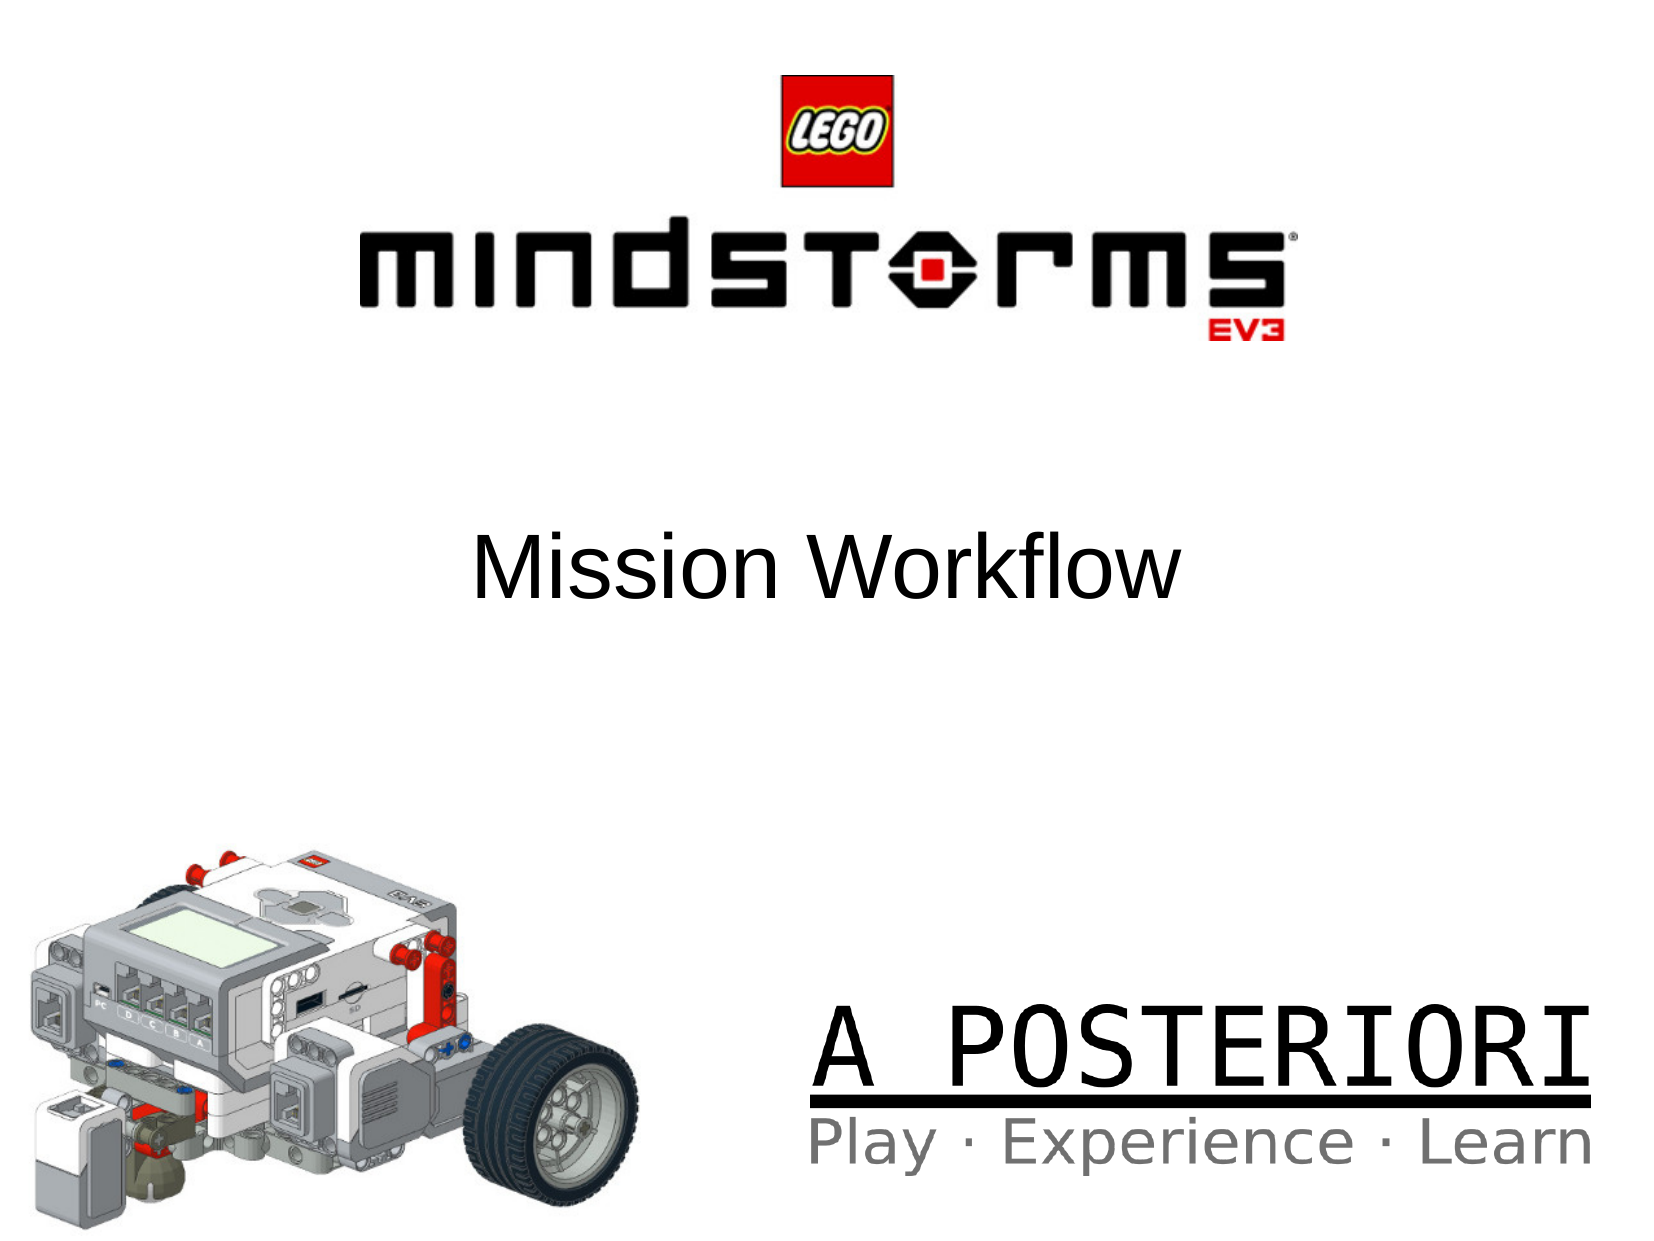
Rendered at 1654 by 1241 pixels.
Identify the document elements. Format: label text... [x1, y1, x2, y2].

title Mission Workflow [82, 361, 1571, 772]
picture [810, 1004, 1591, 1176]
picture [0, 833, 646, 1236]
picture [360, 75, 1298, 341]
